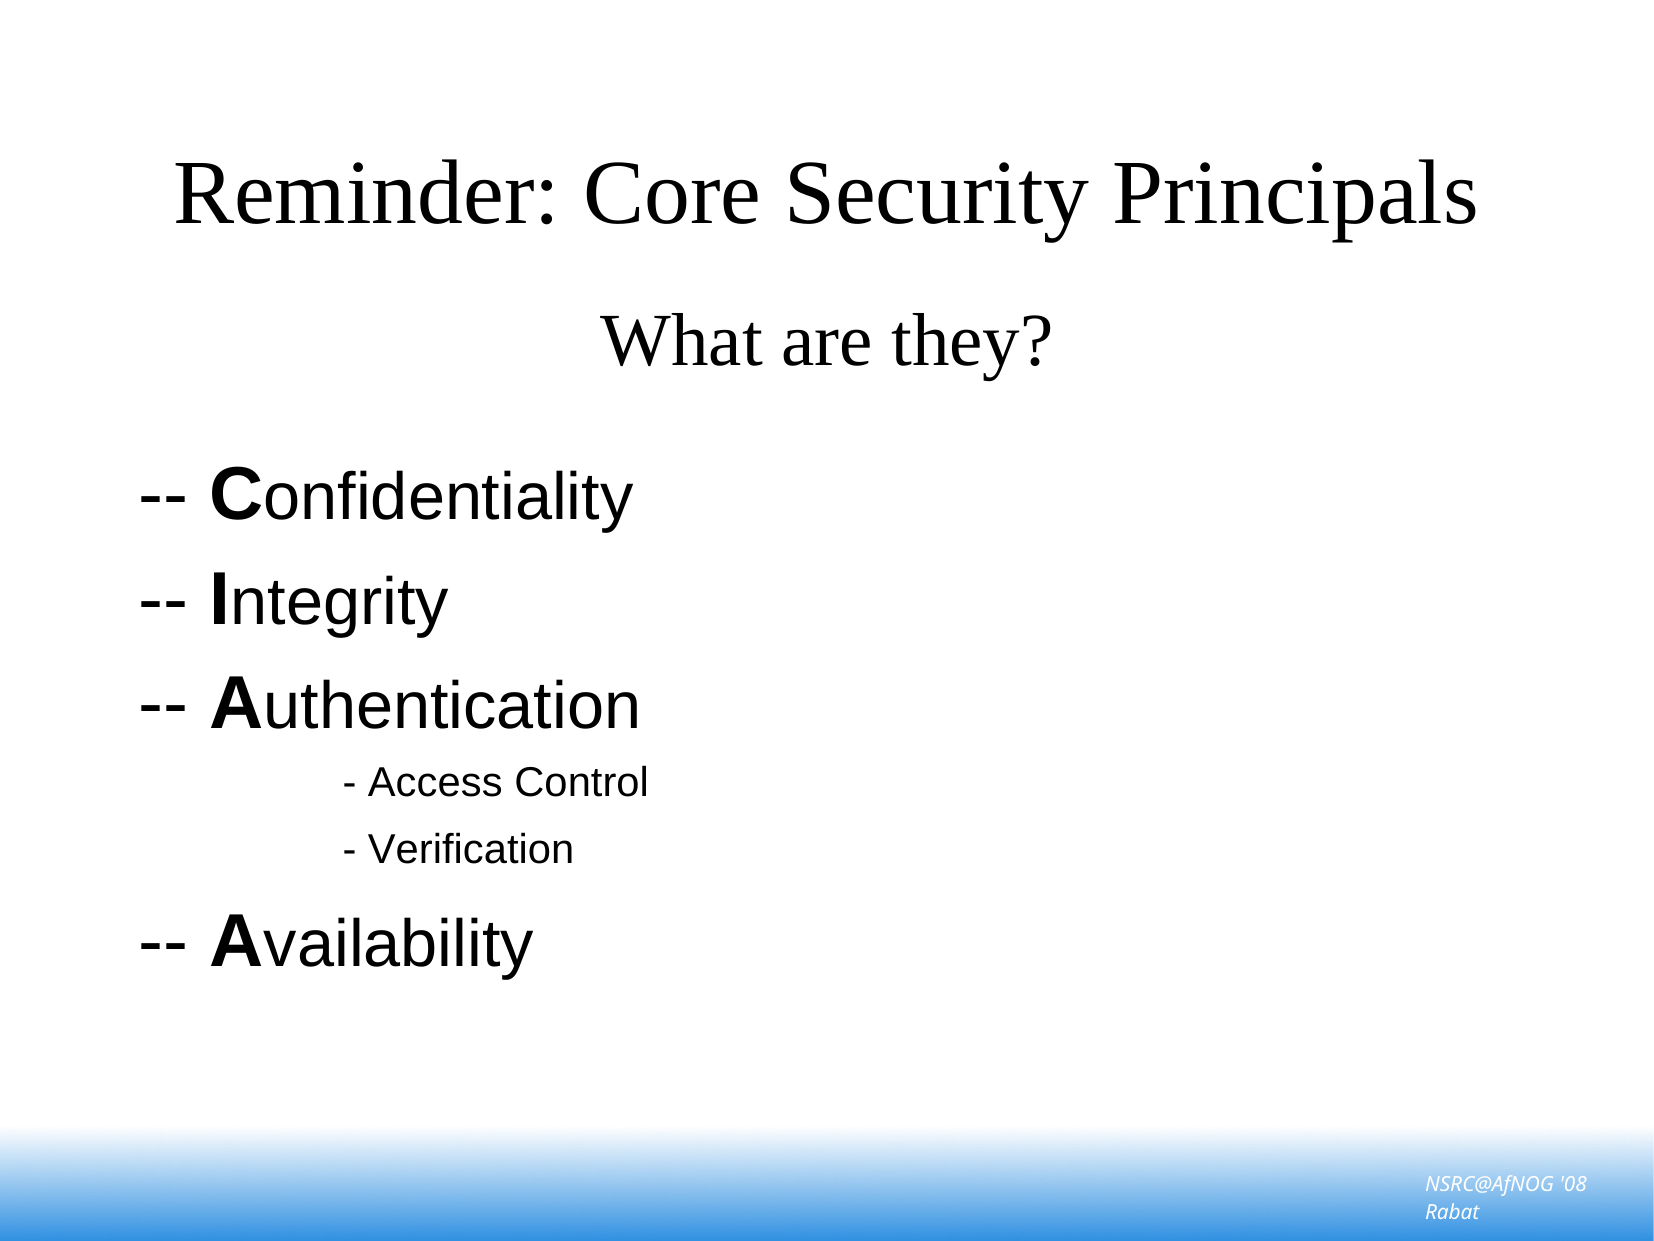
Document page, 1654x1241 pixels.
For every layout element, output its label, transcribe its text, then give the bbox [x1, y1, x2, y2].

list -- Confidentiality -- Integrity -- Authentication - Access Control - Verification -- Availability [121, 460, 1534, 1072]
title Reminder: Core Security Principals What are they? [121, 91, 1534, 432]
picture [0, 1124, 1654, 1241]
